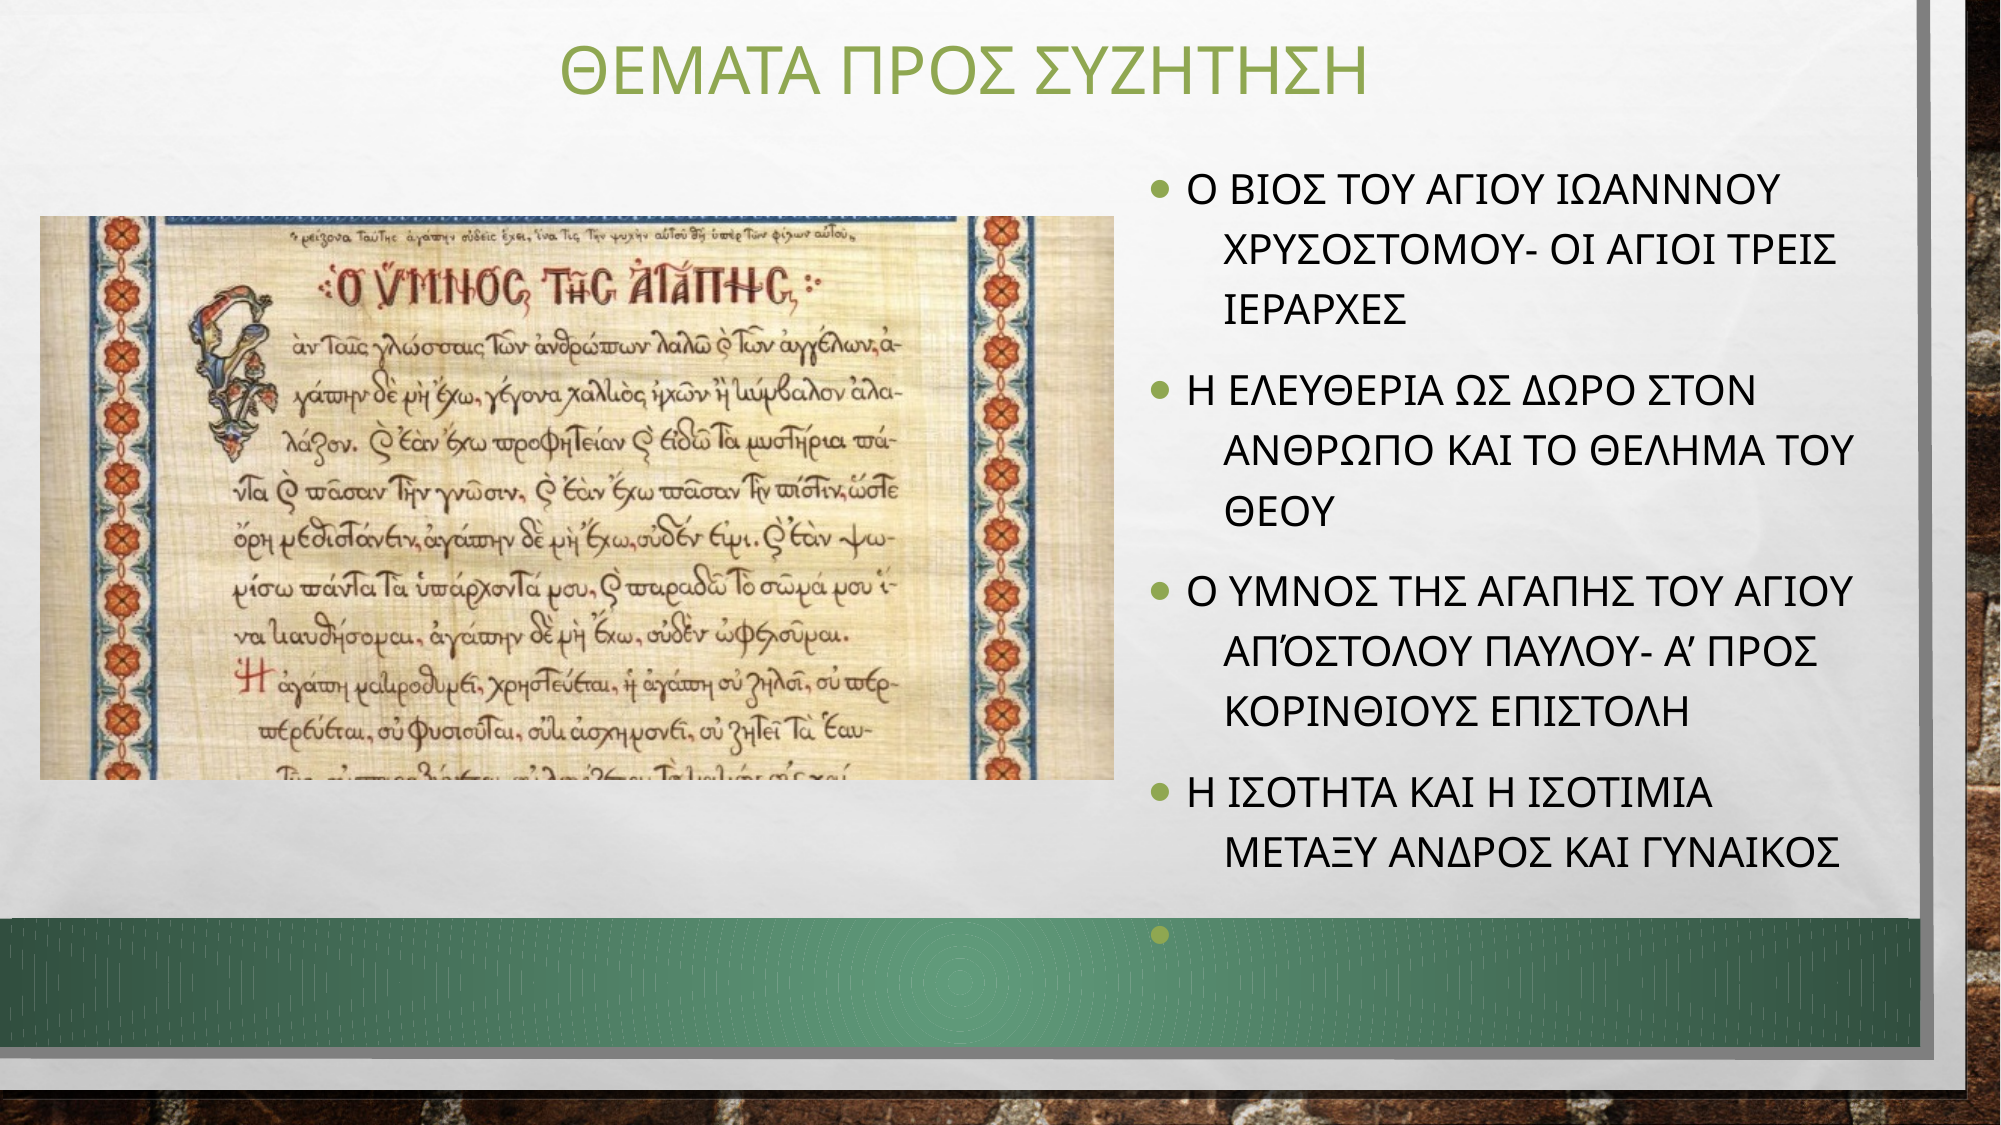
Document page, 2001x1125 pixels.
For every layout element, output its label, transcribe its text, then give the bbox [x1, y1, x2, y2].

list Ο ΒΙΟΣ ΤΟΥ ΑΓΙΟΥ ΙΩΑΝΝΝΟΥ ΧΡΥΣΟΣΤΟΜΟΥ- ΟΙ αγιοι τρεισ ιεραρχεσ Η ελευθερια ωσ δωρο στον ανθρωπο και το θελημα του θεου Ο υμνοσ της αγαπησ του αγιου απόστολου παυλου- α’ προς κορινθιουσ επιστολη Η ισοτητα και η ισοτιμια μεταξυ ανδροσ και γυναικοσ [1133, 138, 1891, 987]
title Θεματα προς συζητηση [112, 26, 1819, 119]
picture [40, 216, 1114, 781]
